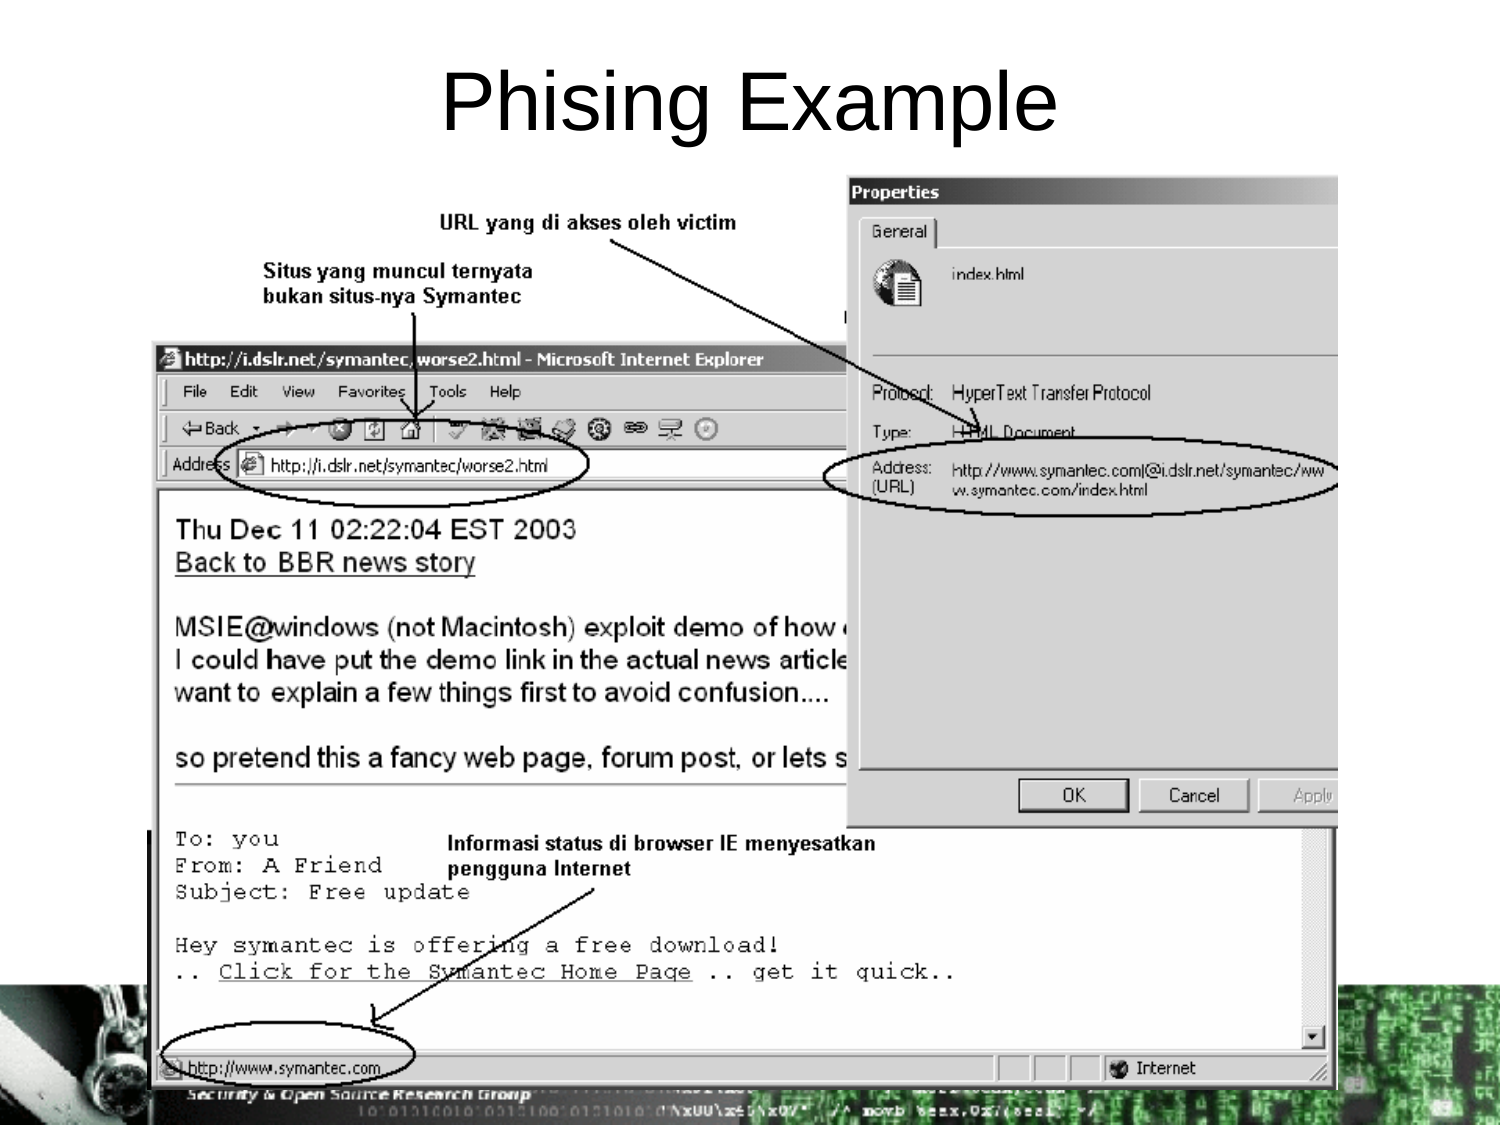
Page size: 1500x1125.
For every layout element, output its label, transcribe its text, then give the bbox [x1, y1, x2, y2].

title Phising Example [75, 47, 1426, 157]
picture [0, 0, 1500, 1125]
